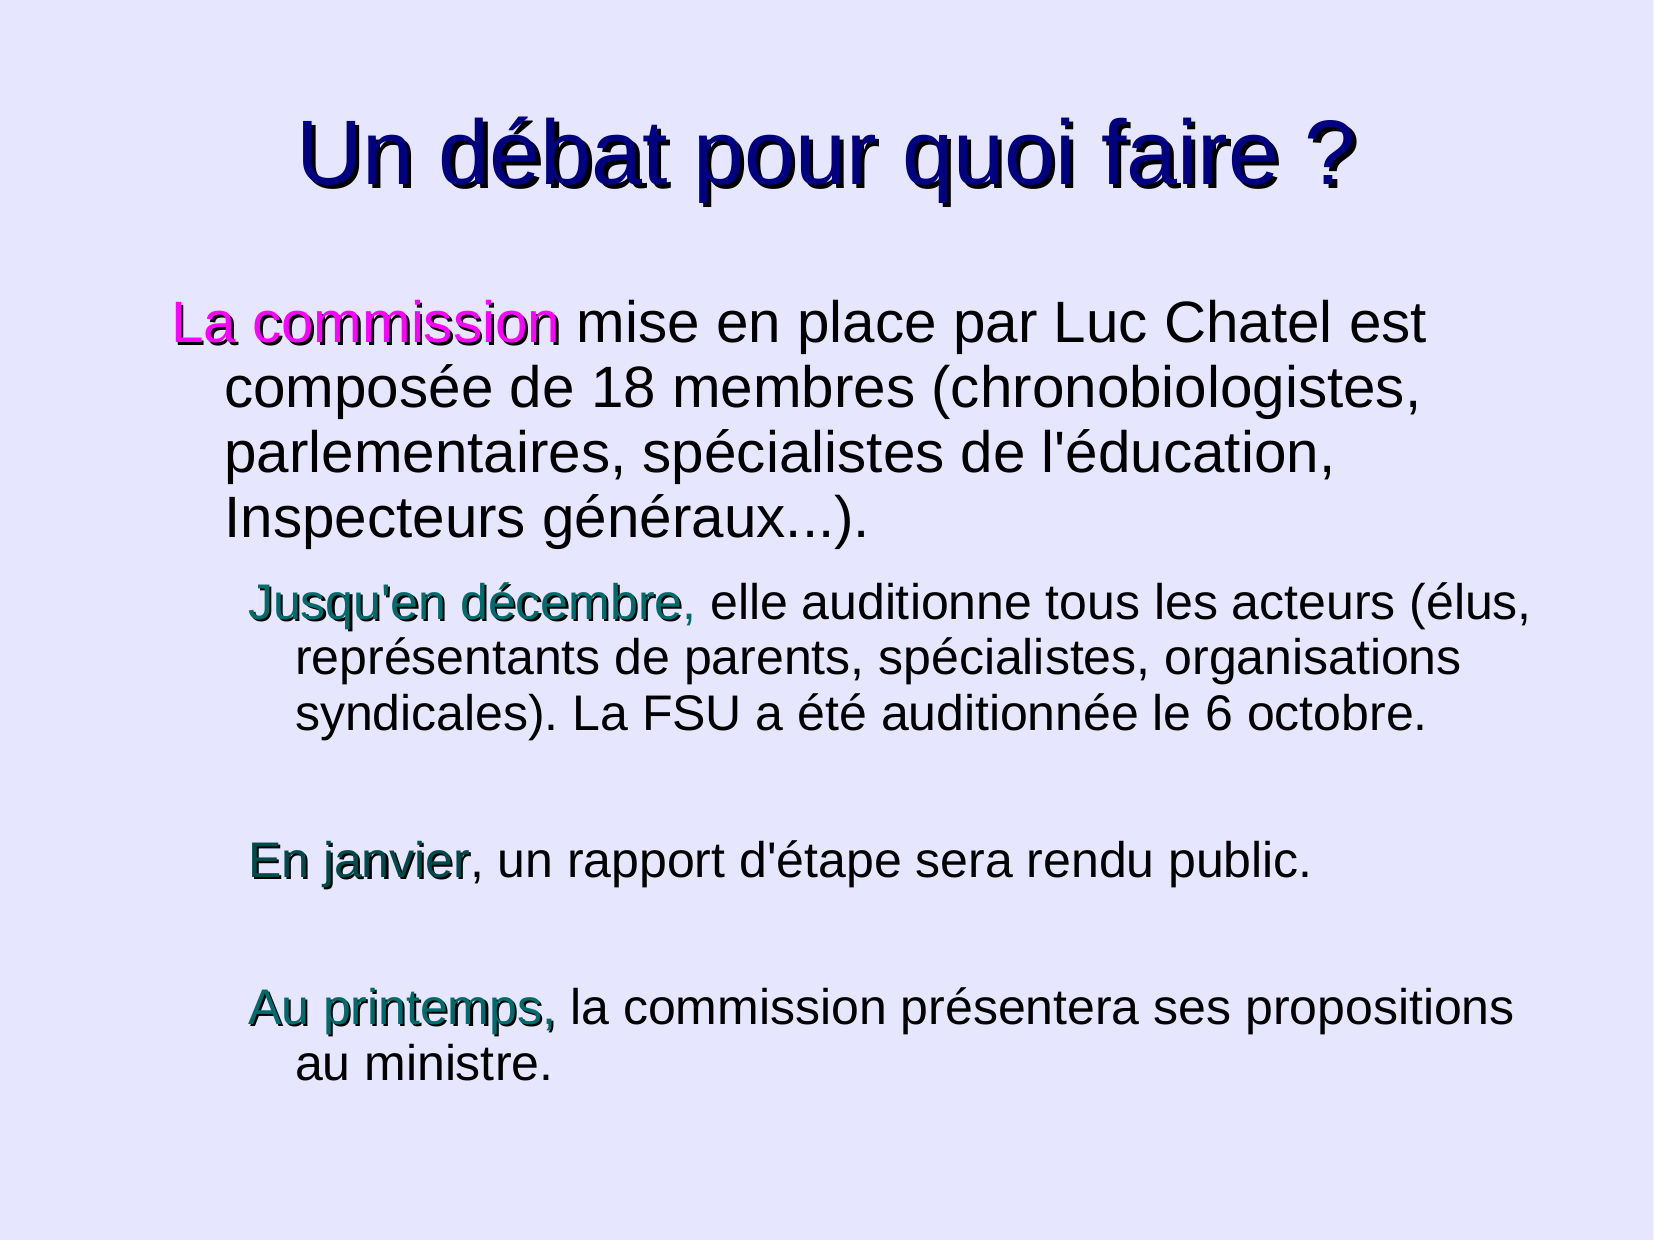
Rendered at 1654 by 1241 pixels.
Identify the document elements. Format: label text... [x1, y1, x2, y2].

list La commission mise en place par Luc Chatel est composée de 18 membres (chronobiologistes, parlementaires, spécialistes de l'éducation, Inspecteurs généraux...). Jusqu'en décembre, elle auditionne tous les acteurs (élus, représentants de parents, spécialistes, organisations syndicales). La FSU a été auditionnée le 6 octobre. En janvier, un rapport d'étape sera rendu public. Au printemps, la commission présentera ses propositions au ministre. [82, 290, 1571, 1109]
title Un débat pour quoi faire ? [82, 49, 1571, 257]
